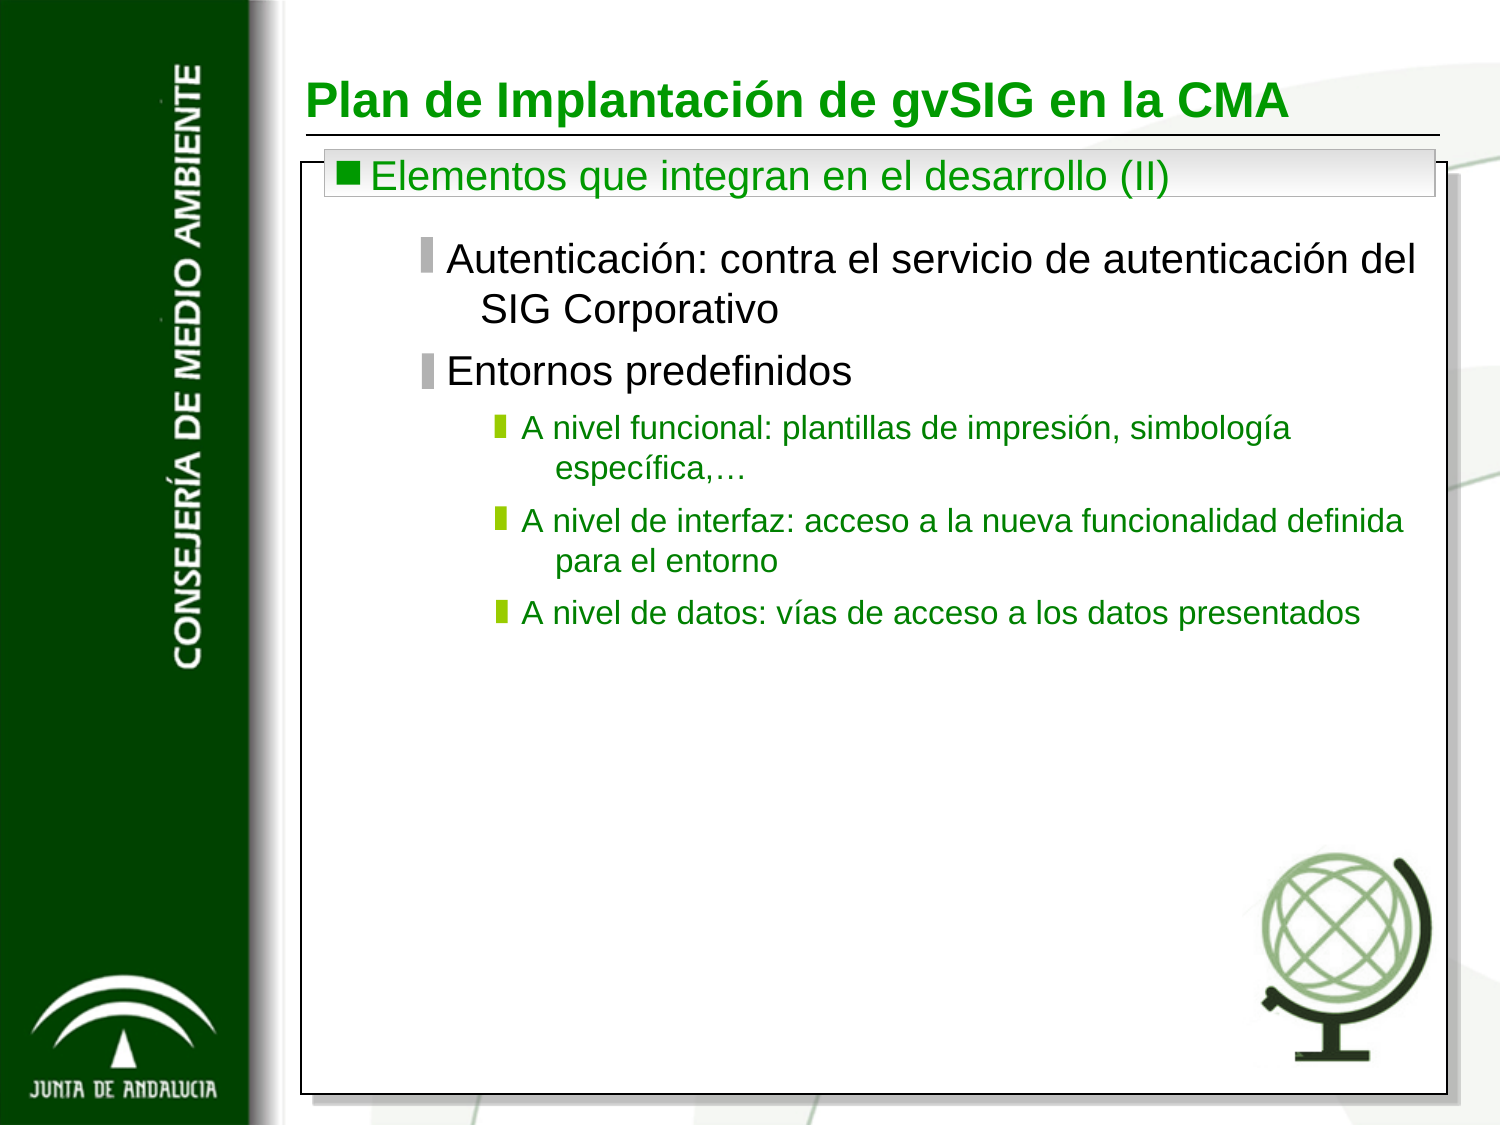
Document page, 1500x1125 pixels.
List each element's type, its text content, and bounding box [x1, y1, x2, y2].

text_box Autenticación: contra el servicio de autenticación del SIG Corporativo Entornos predefinidos A nivel funcional: plantillas de impresión, simbología específica,… A nivel de interfaz: acceso a la nueva funcionalidad definida para el entorno A nivel de datos: vías de acceso a los datos presentados [425, 224, 1436, 1096]
text_box Plan de Implantación de gvSIG en la CMA [290, 54, 1472, 140]
text_box [494, 414, 507, 438]
text_box [496, 599, 508, 624]
text_box Elementos que integran en el desarrollo (II) [355, 141, 1329, 213]
text_box [495, 506, 507, 530]
picture [0, 0, 1500, 1125]
text_box [301, 149, 1447, 1094]
